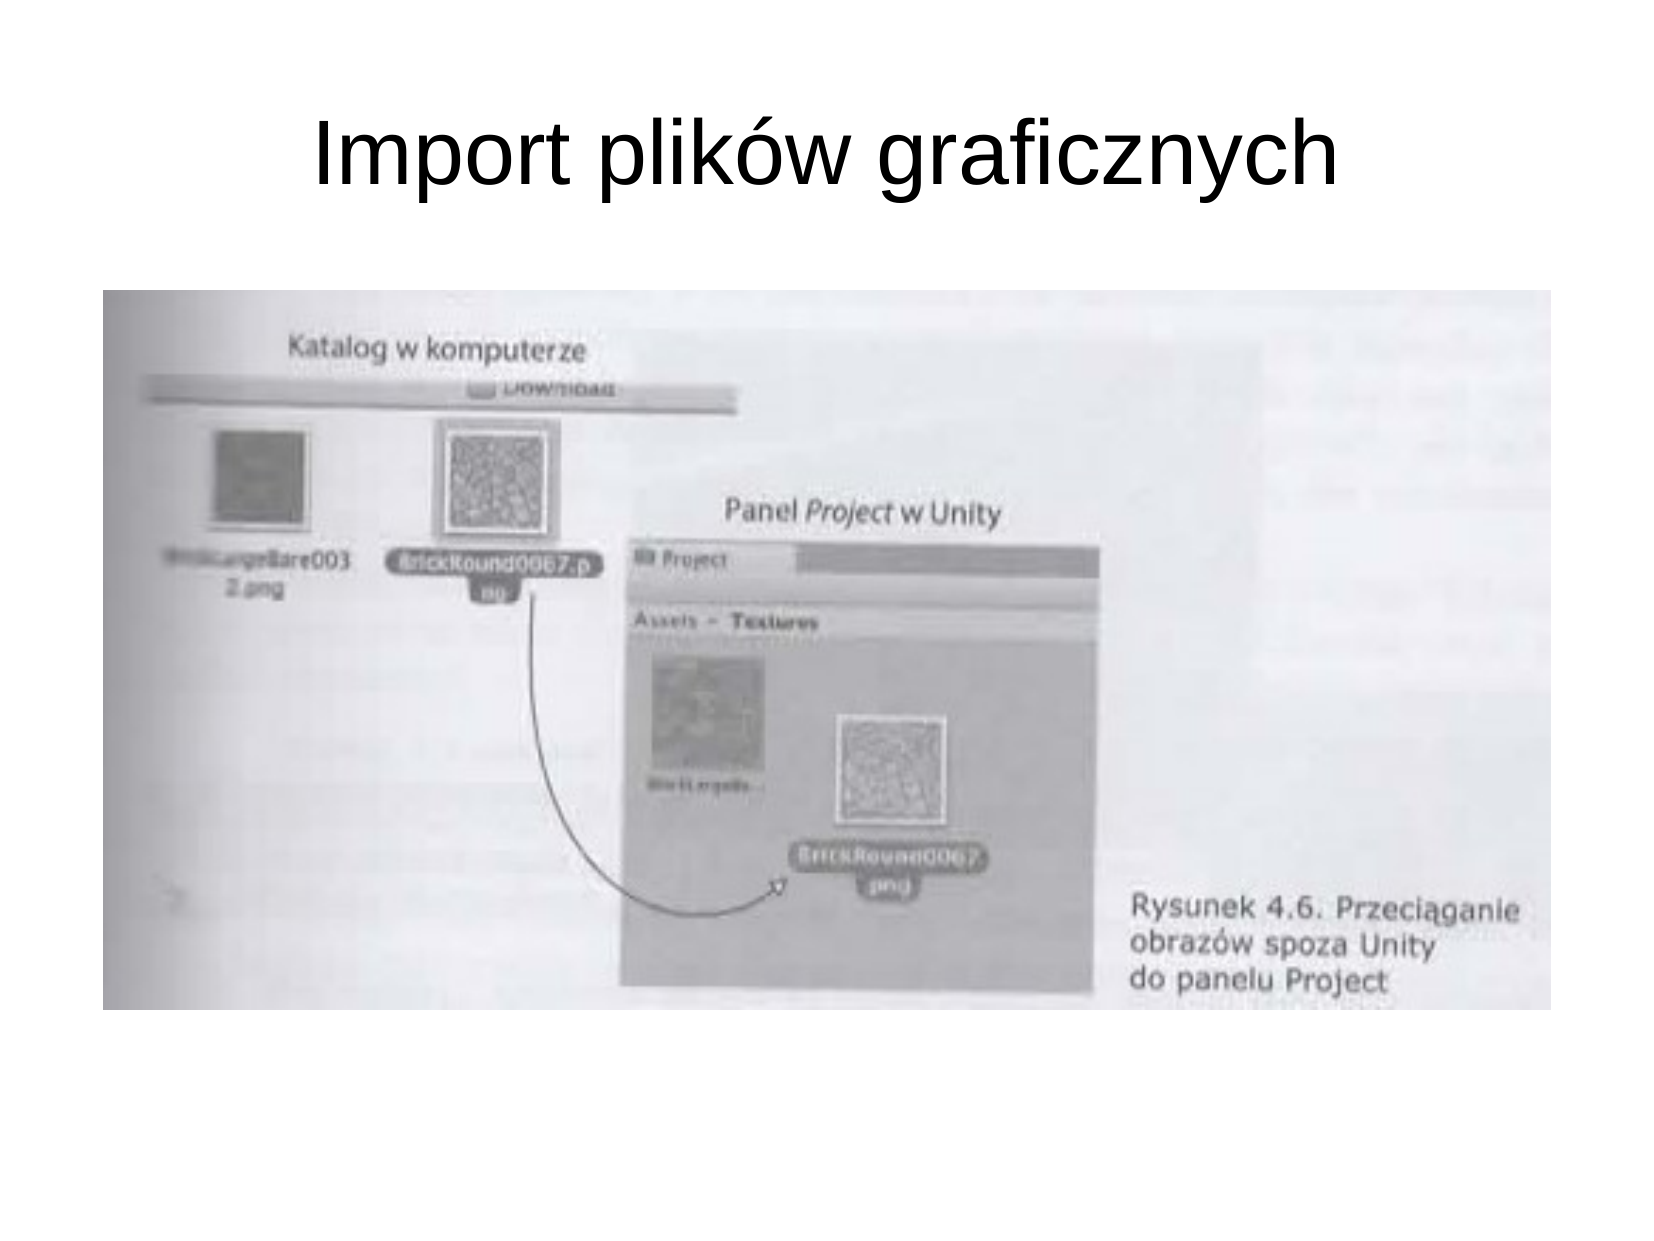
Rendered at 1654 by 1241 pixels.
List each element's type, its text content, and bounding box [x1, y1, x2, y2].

picture [103, 290, 1551, 1010]
title Import plików graficznych [82, 49, 1571, 257]
